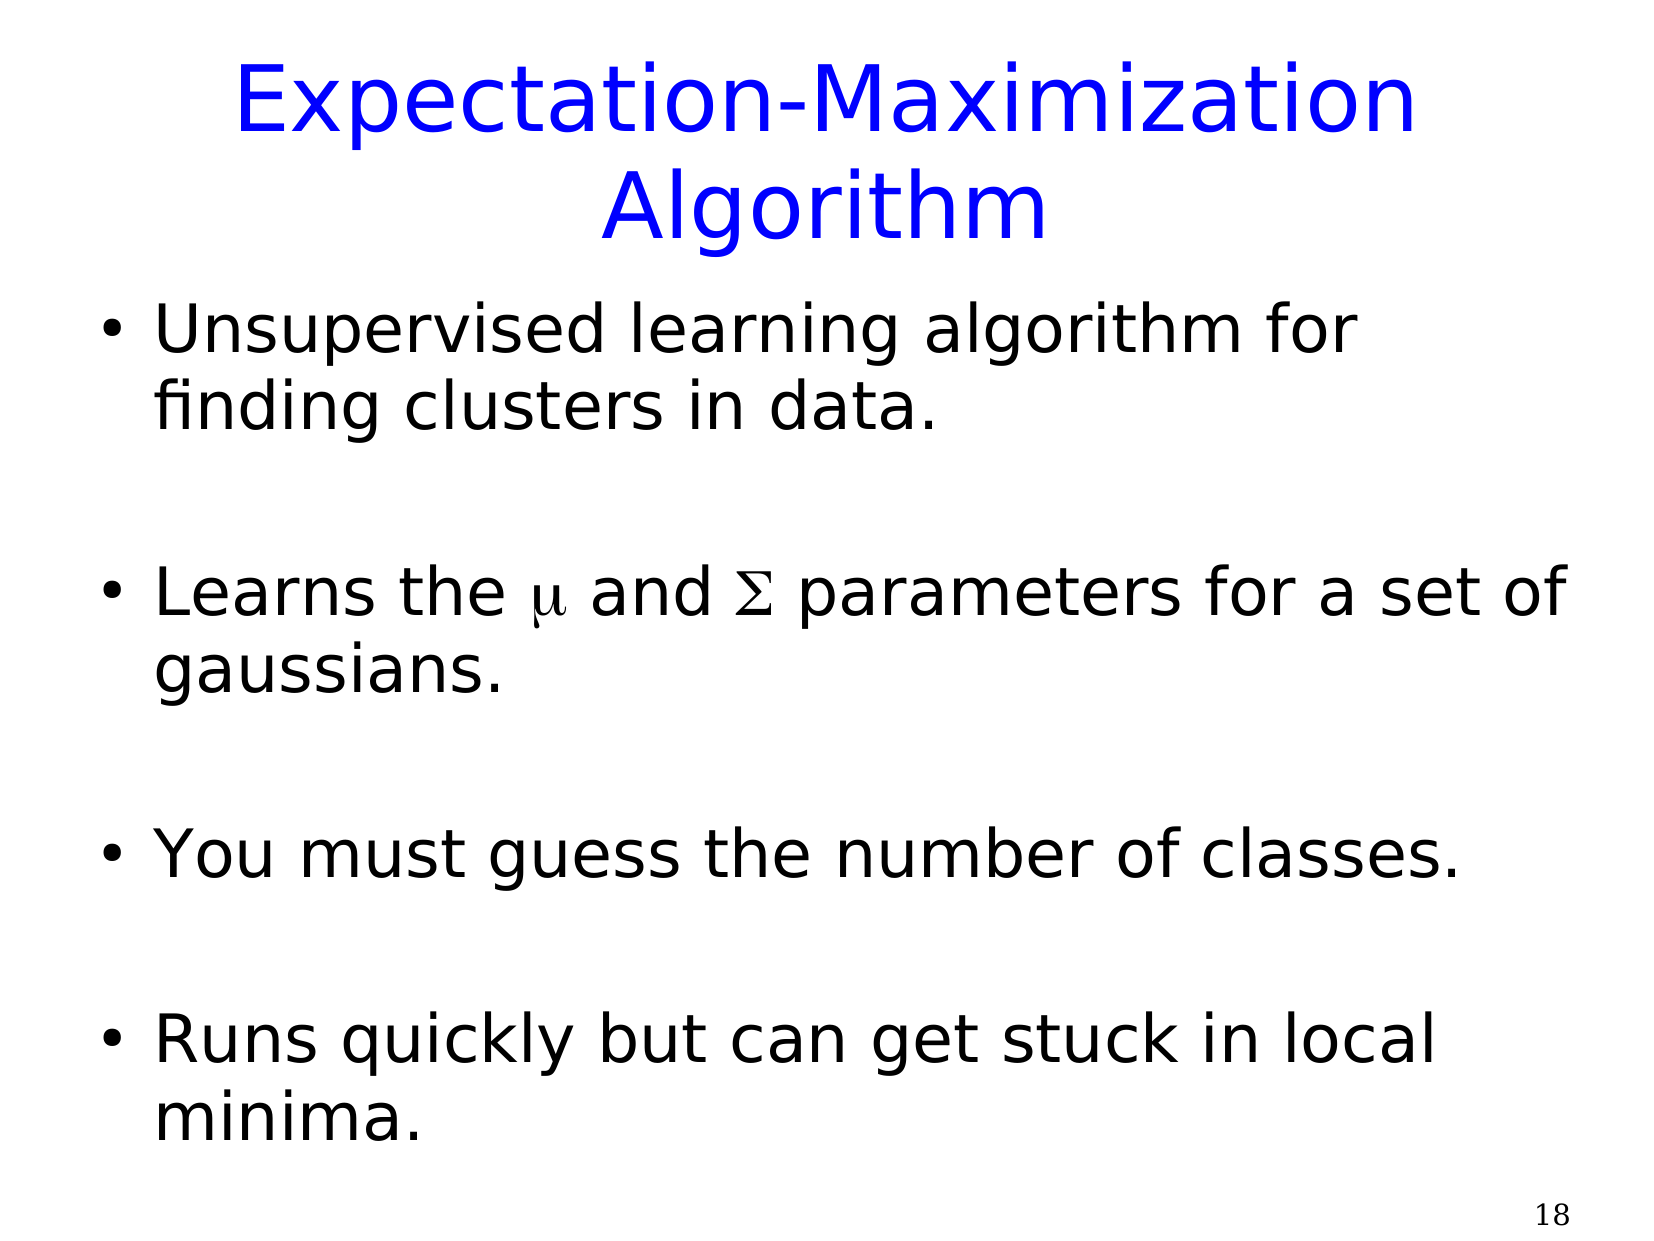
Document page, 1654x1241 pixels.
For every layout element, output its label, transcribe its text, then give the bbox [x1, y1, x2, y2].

title Expectation-Maximization Algorithm [0, 45, 1654, 261]
list Unsupervised learning algorithm for finding clusters in data. Learns the m and S parameters for a set of gaussians. You must guess the number of classes. Runs quickly but can get stuck in local minima. [82, 290, 1571, 1167]
